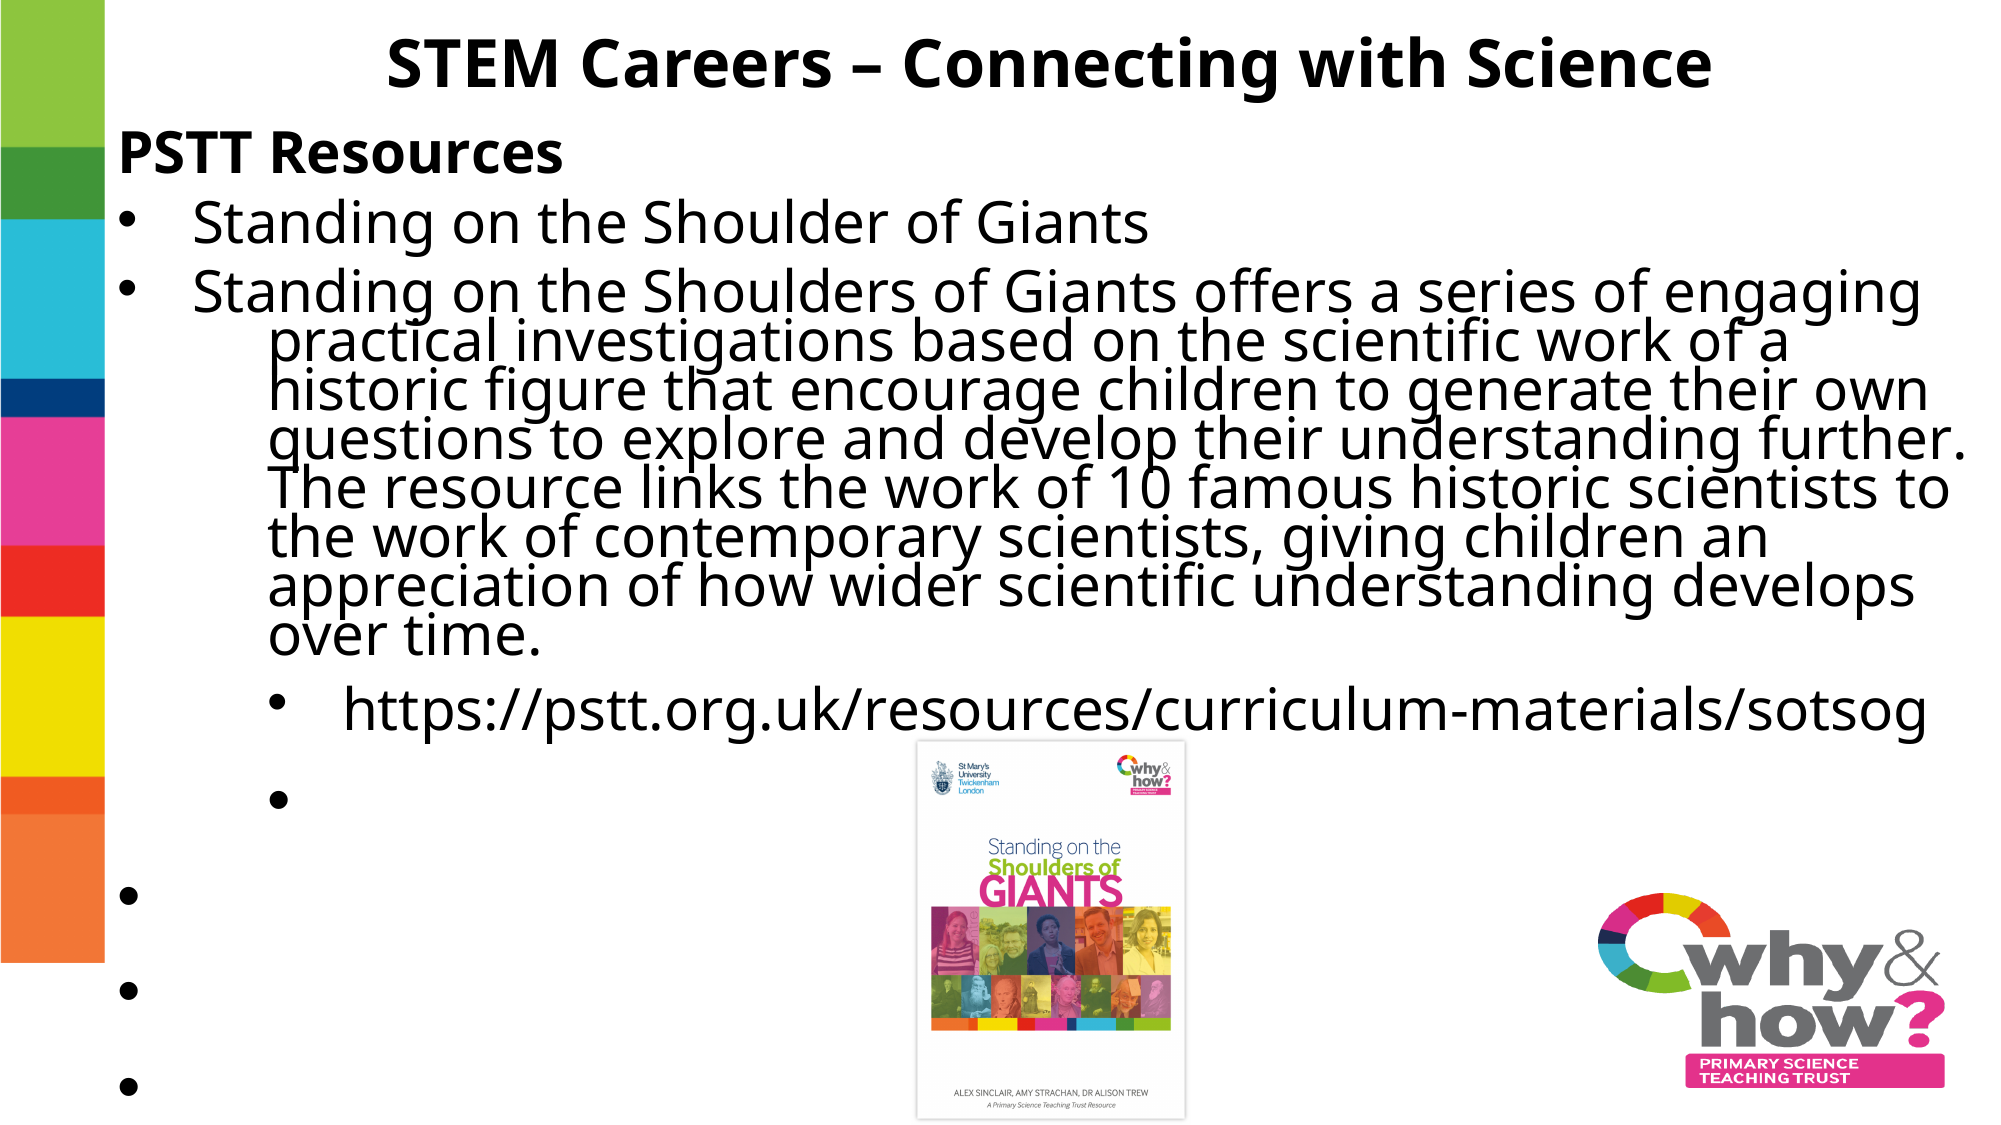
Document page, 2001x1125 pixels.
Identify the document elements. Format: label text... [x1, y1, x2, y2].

text_box STEM Careers – Connecting with Science [102, 22, 2000, 126]
text_box PSTT Resources Standing on the Shoulder of Giants Standing on the Shoulders of Giants offers a series of engaging practical investigations based on the scientific work of a historic figure that encourage children to generate their own questions to explore and develop their understanding further. The resource links the work of 10 famous historic scientists to the work of contemporary scientists, giving children an appreciation of how wider scientific understanding develops over time. https://pstt.org.uk/resources/curriculum-materials/sotsog [102, 126, 2000, 1121]
picture [911, 735, 1191, 1125]
